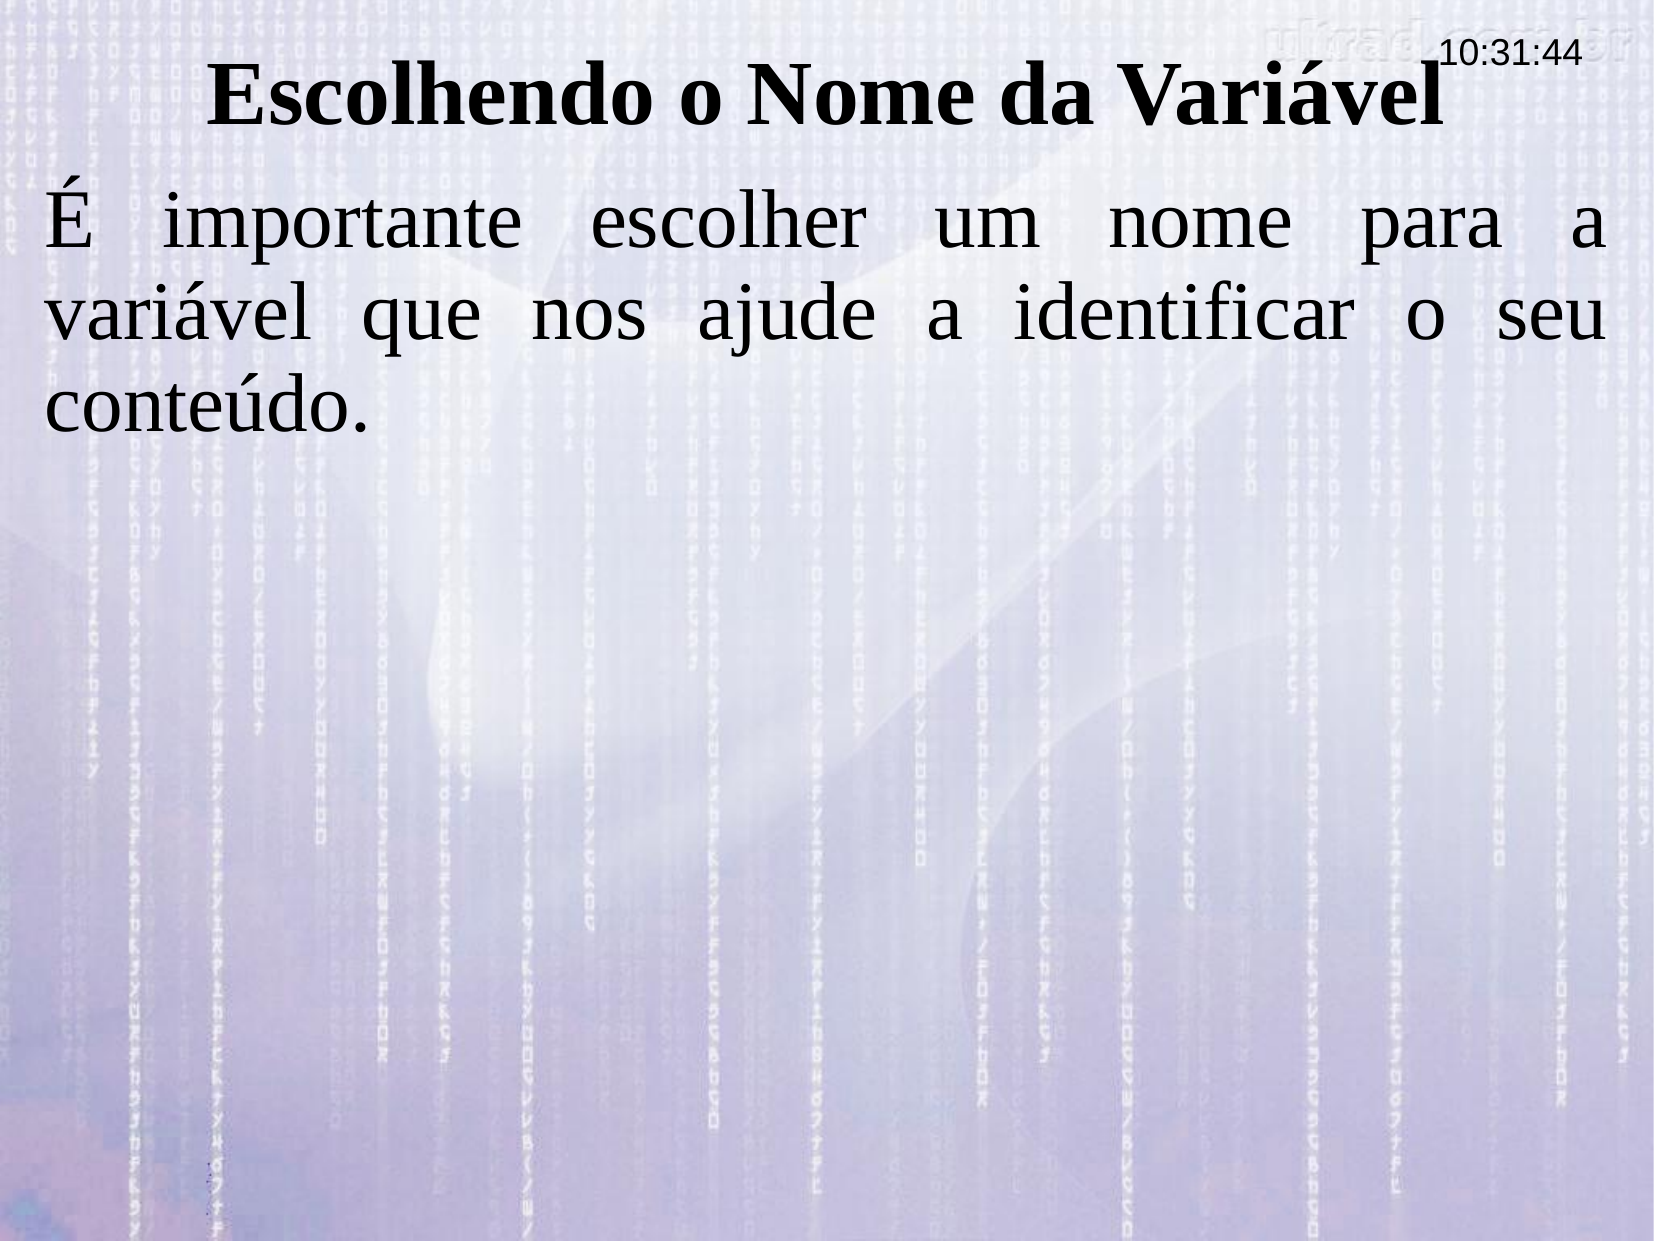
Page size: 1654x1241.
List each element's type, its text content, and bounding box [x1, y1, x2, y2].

text_box 11:21:03 [1423, 23, 1631, 94]
text_box Escolhendo o Nome da Variável [29, 35, 1625, 171]
picture [0, 0, 1654, 1241]
text_box É importante escolher um nome para a variável que nos ajude a identificar o seu conteúdo. [29, 171, 1625, 482]
